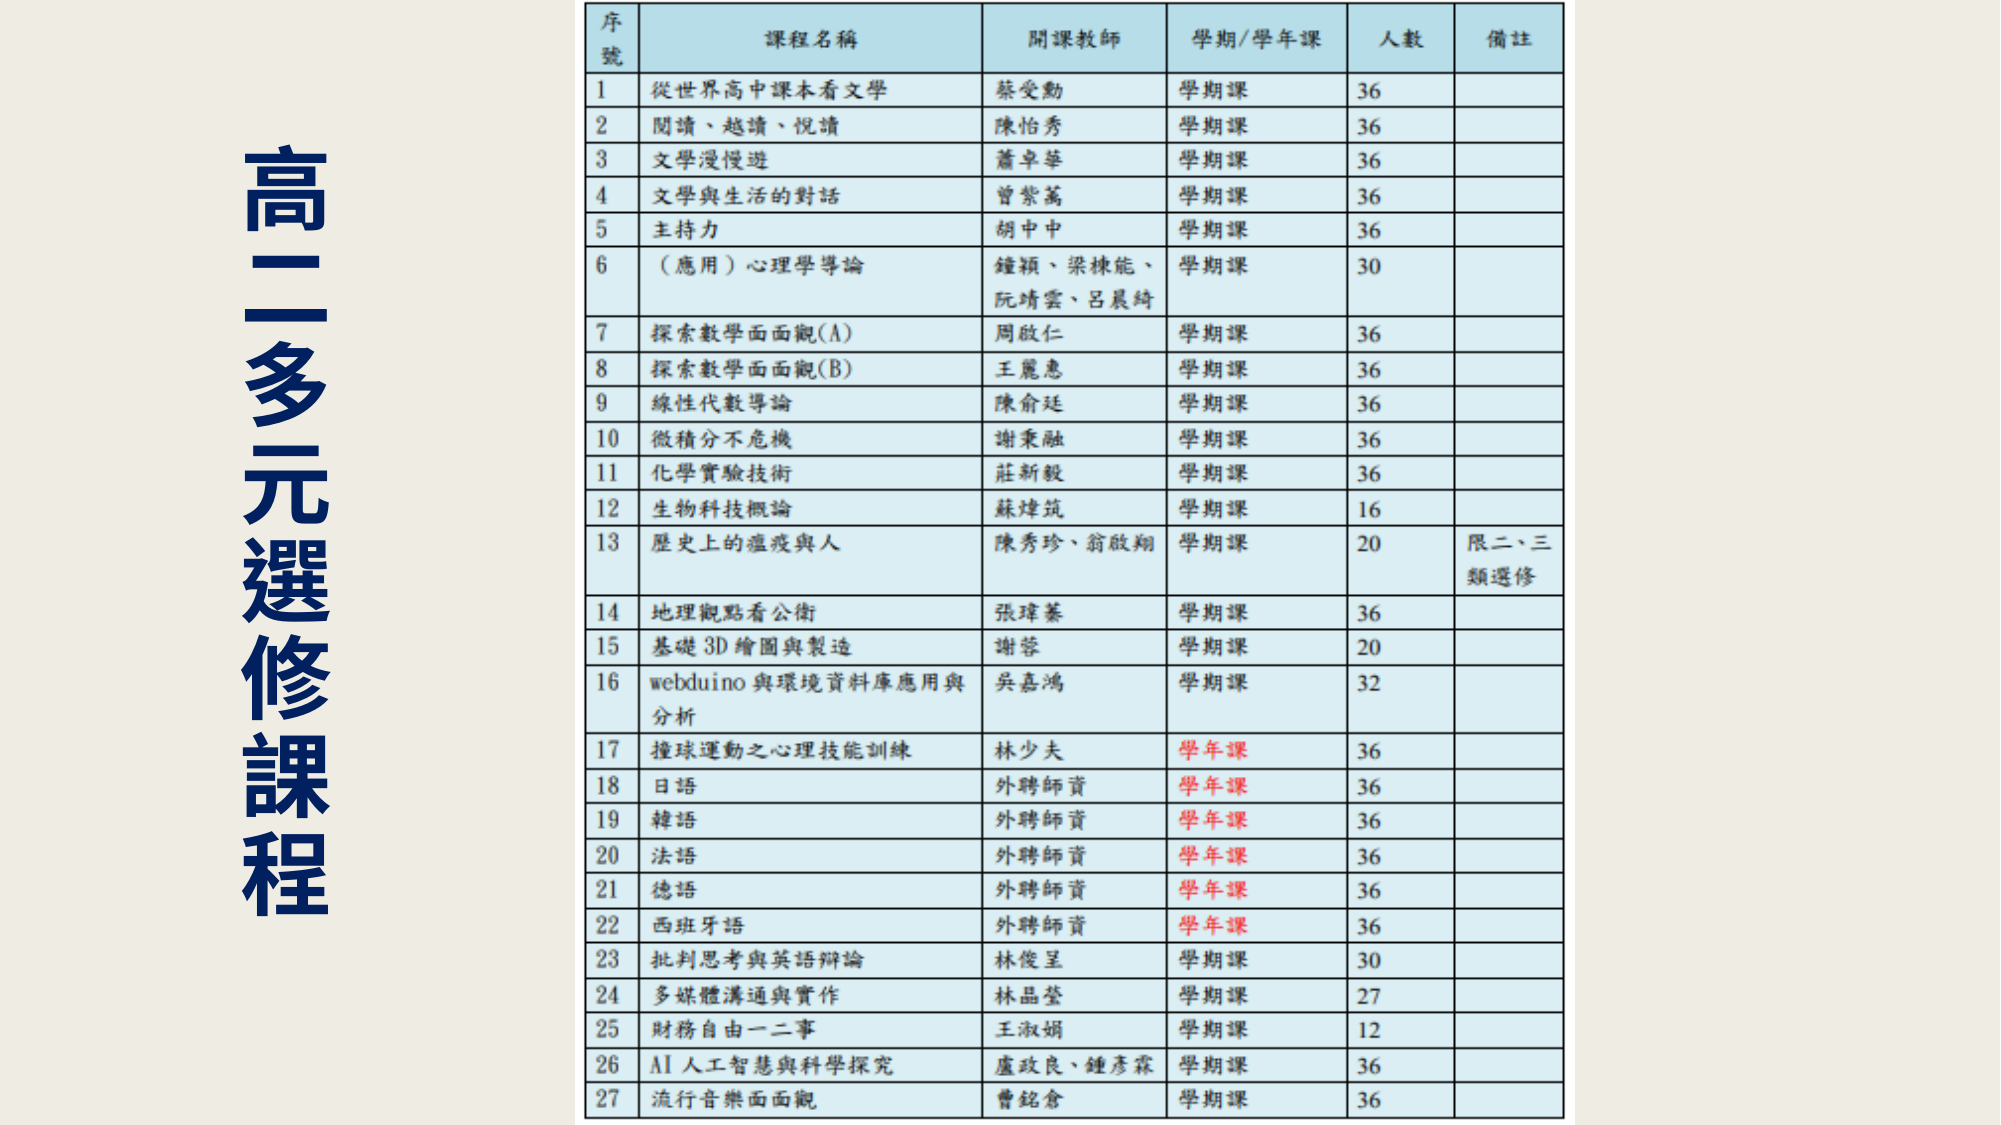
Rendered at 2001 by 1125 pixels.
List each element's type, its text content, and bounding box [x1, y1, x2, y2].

picture [575, 0, 1575, 1125]
title 高二多元選修課程 [225, 137, 350, 1048]
